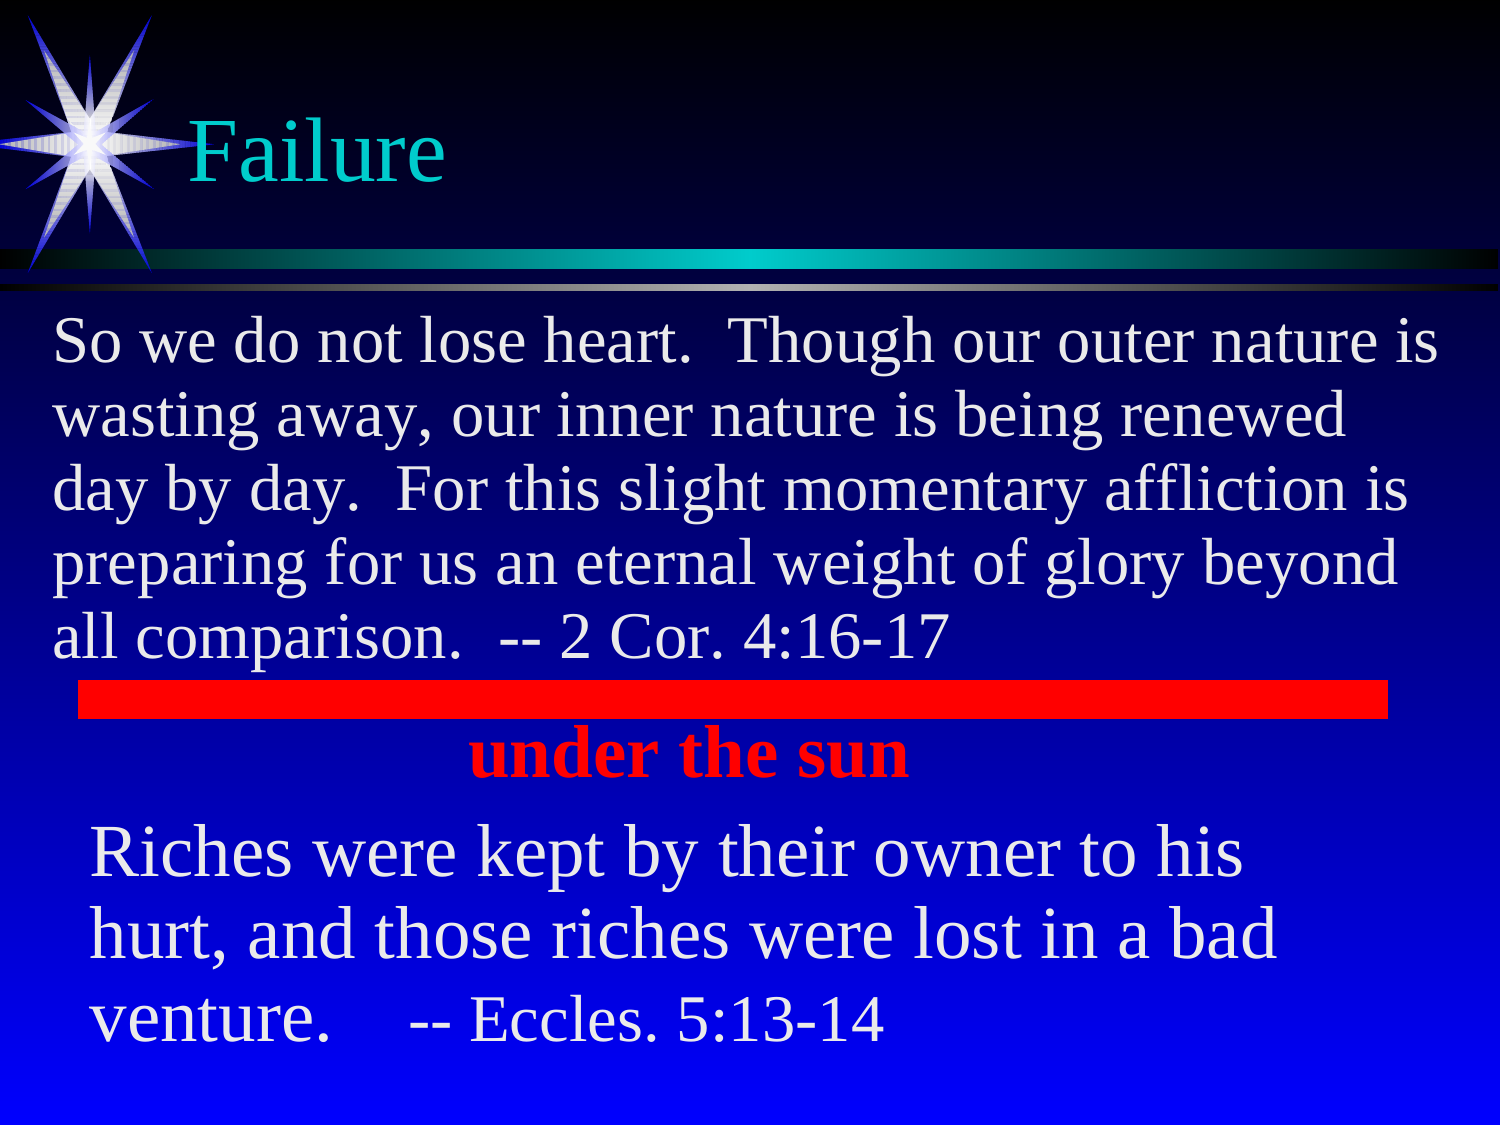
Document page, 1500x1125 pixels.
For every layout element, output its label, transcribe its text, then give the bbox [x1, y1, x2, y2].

text_box Riches were kept by their owner to his hurt, and those riches were lost in a bad venture. -- Eccles. 5:13-14 [75, 801, 1388, 1066]
title Failure [187, 63, 1463, 237]
text_box So we do not lose heart. Though our outer nature is wasting away, our inner nature is being renewed day by day. For this slight momentary affliction is preparing for us an eternal weight of glory beyond all comparison. -- 2 Cor. 4:16-17 [37, 295, 1463, 681]
text_box [78, 681, 1388, 719]
text_box under the sun [453, 703, 941, 801]
